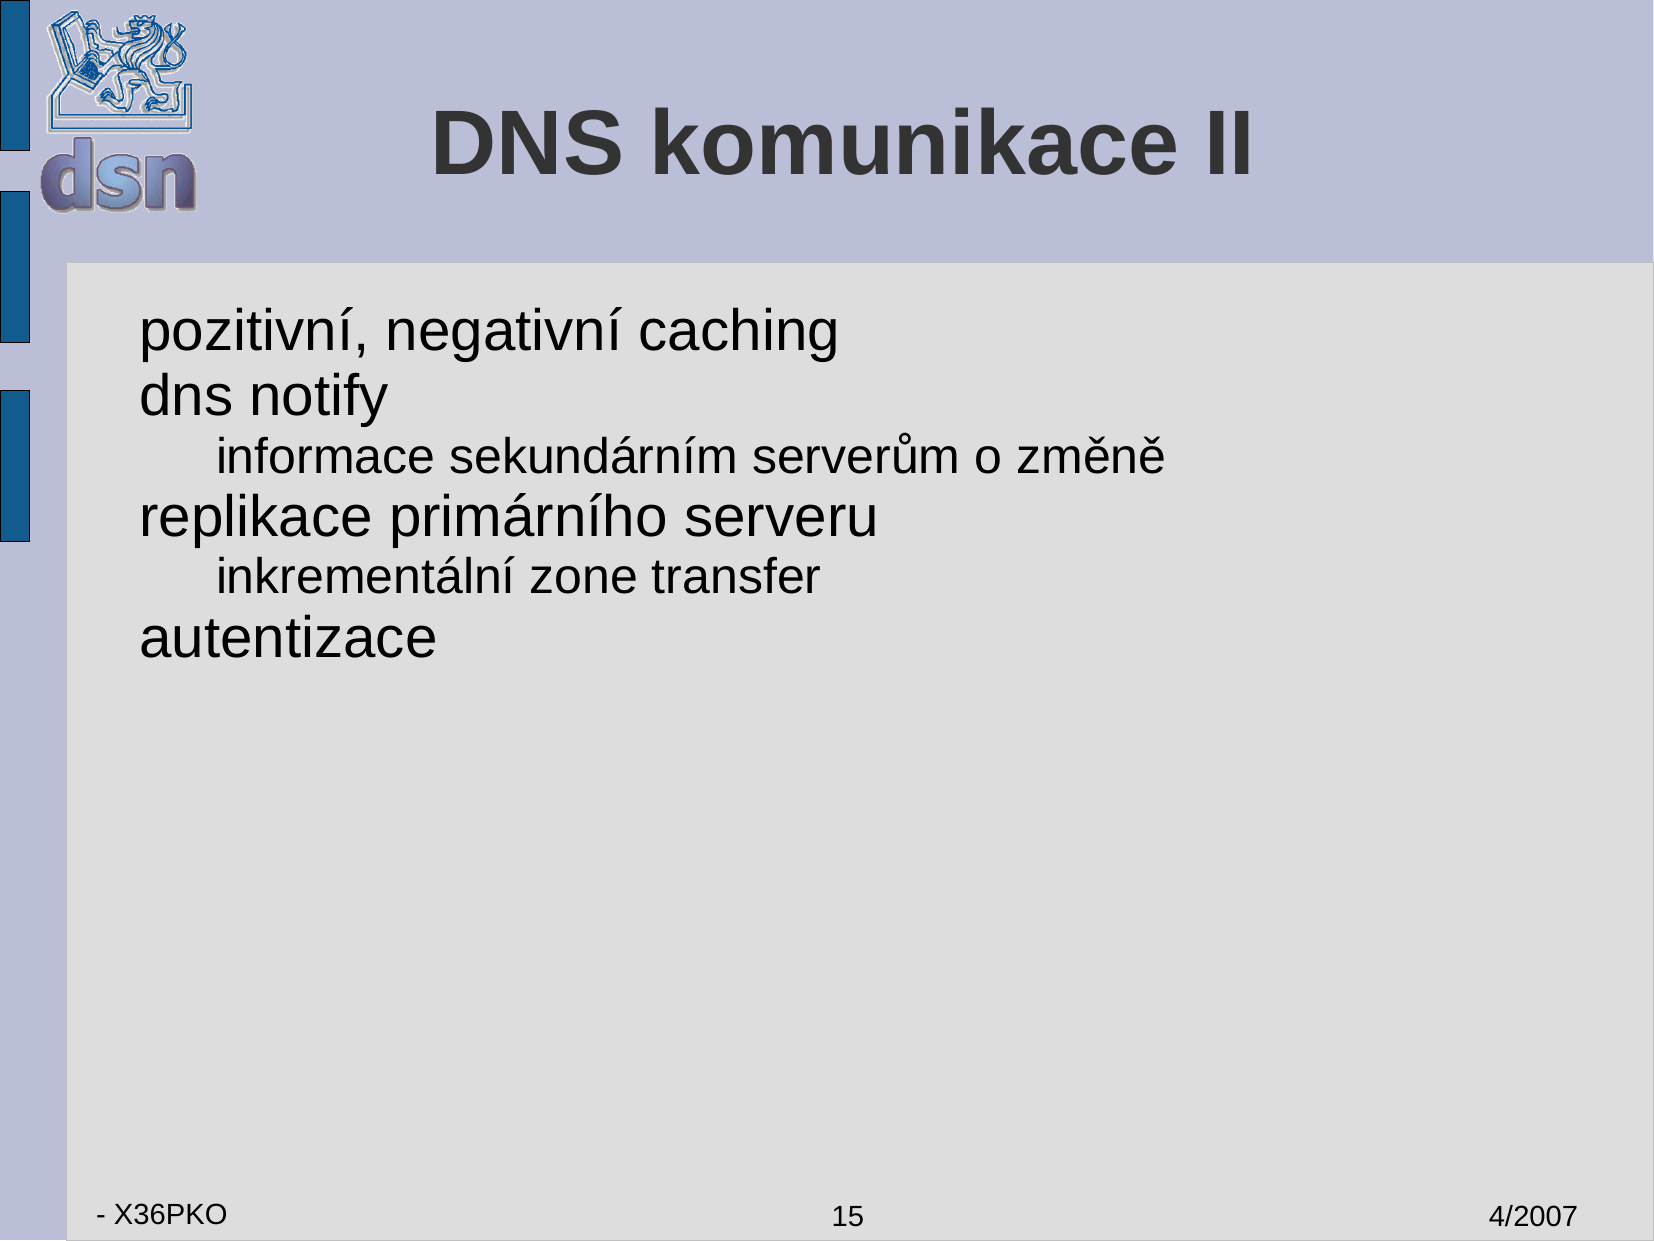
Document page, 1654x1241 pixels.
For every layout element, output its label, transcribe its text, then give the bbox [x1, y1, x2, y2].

picture [10, 10, 223, 230]
title DNS komunikace II [210, 39, 1478, 247]
list pozitivní, negativní caching dns notify informace sekundárním serverům o změně replikace primárního serveru inkrementální zone transfer autentizace [121, 297, 1534, 1126]
